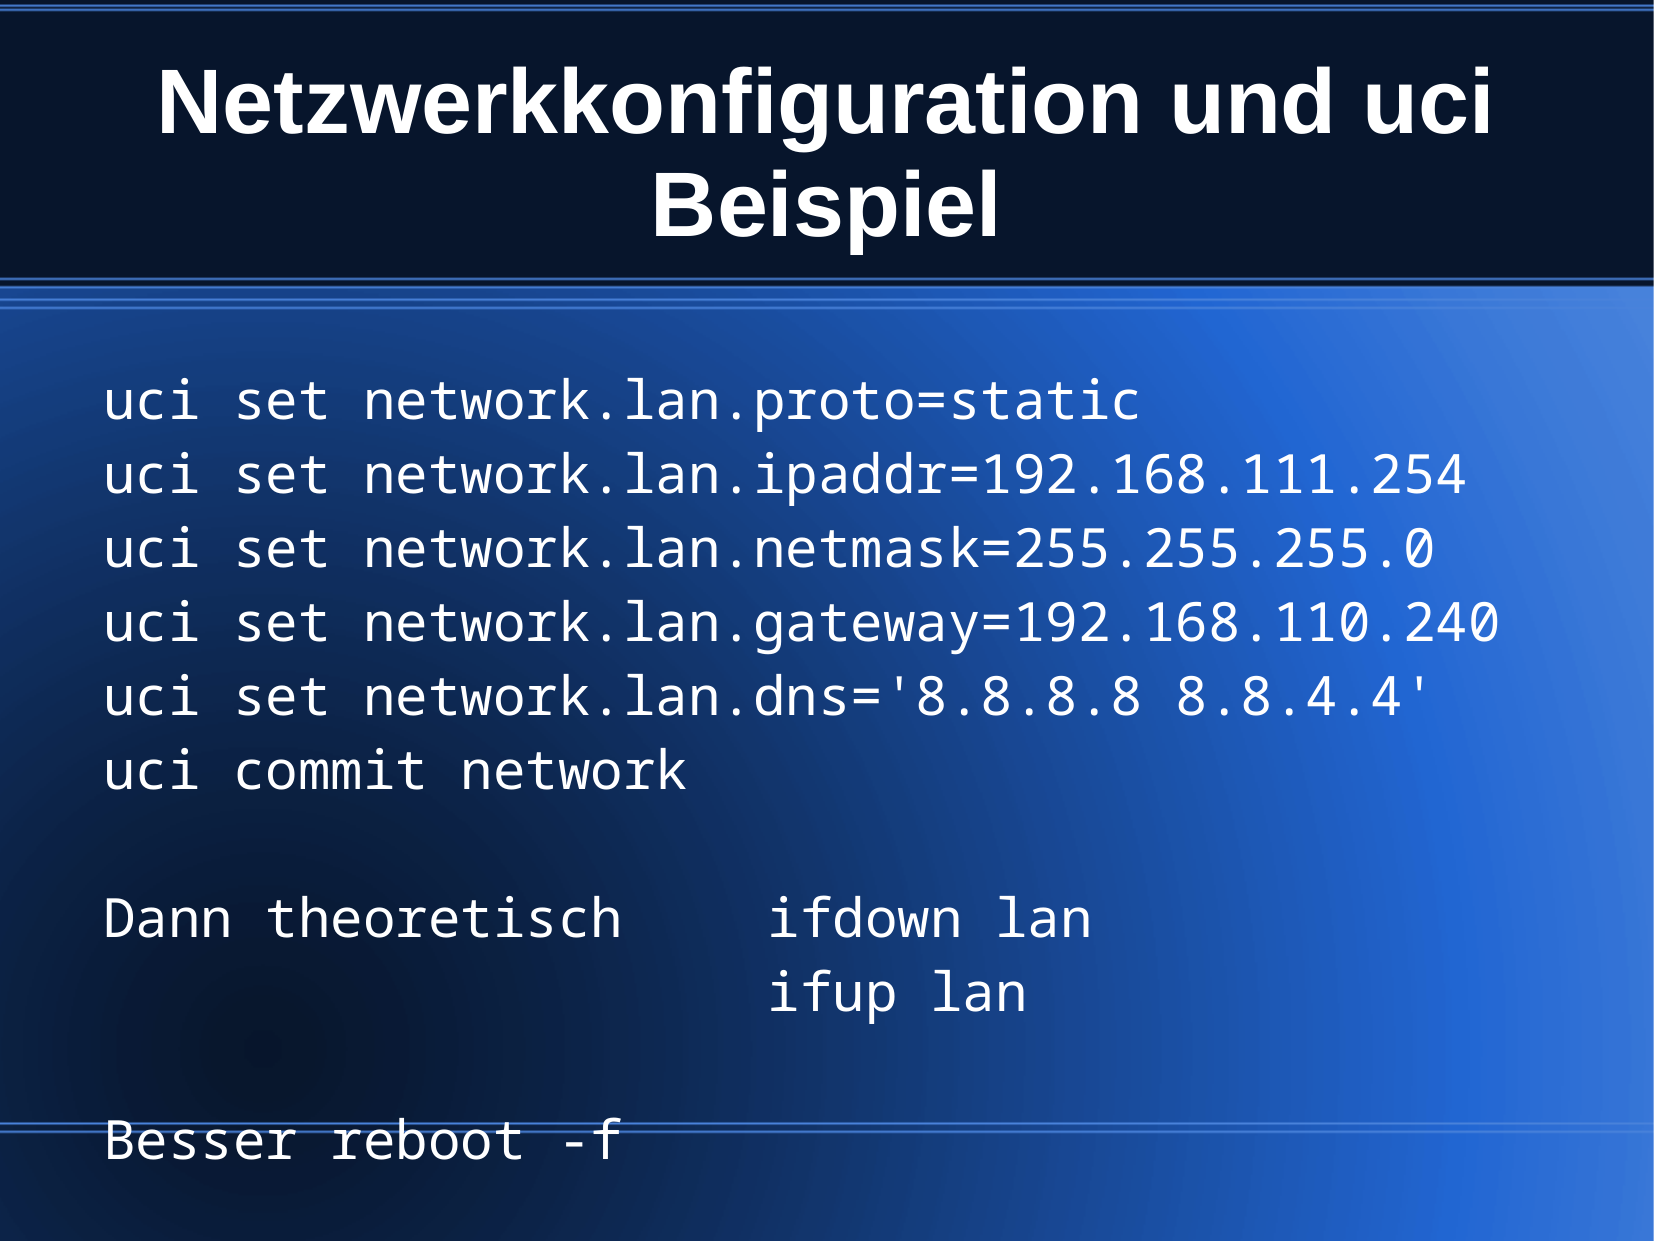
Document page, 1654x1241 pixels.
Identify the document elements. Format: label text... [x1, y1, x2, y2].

text_box uci set network.lan.proto=static uci set network.lan.ipaddr=192.168.111.254 uci set network.lan.netmask=255.255.255.0 uci set network.lan.gateway=192.168.110.240 uci set network.lan.dns='8.8.8.8 8.8.4.4' uci commit network Dann theoretisch ifdown lan ifup lan Besser reboot -f [88, 354, 1564, 1152]
picture [0, 0, 1654, 1241]
title Netzwerkkonfiguration und uci Beispiel [82, 49, 1571, 257]
